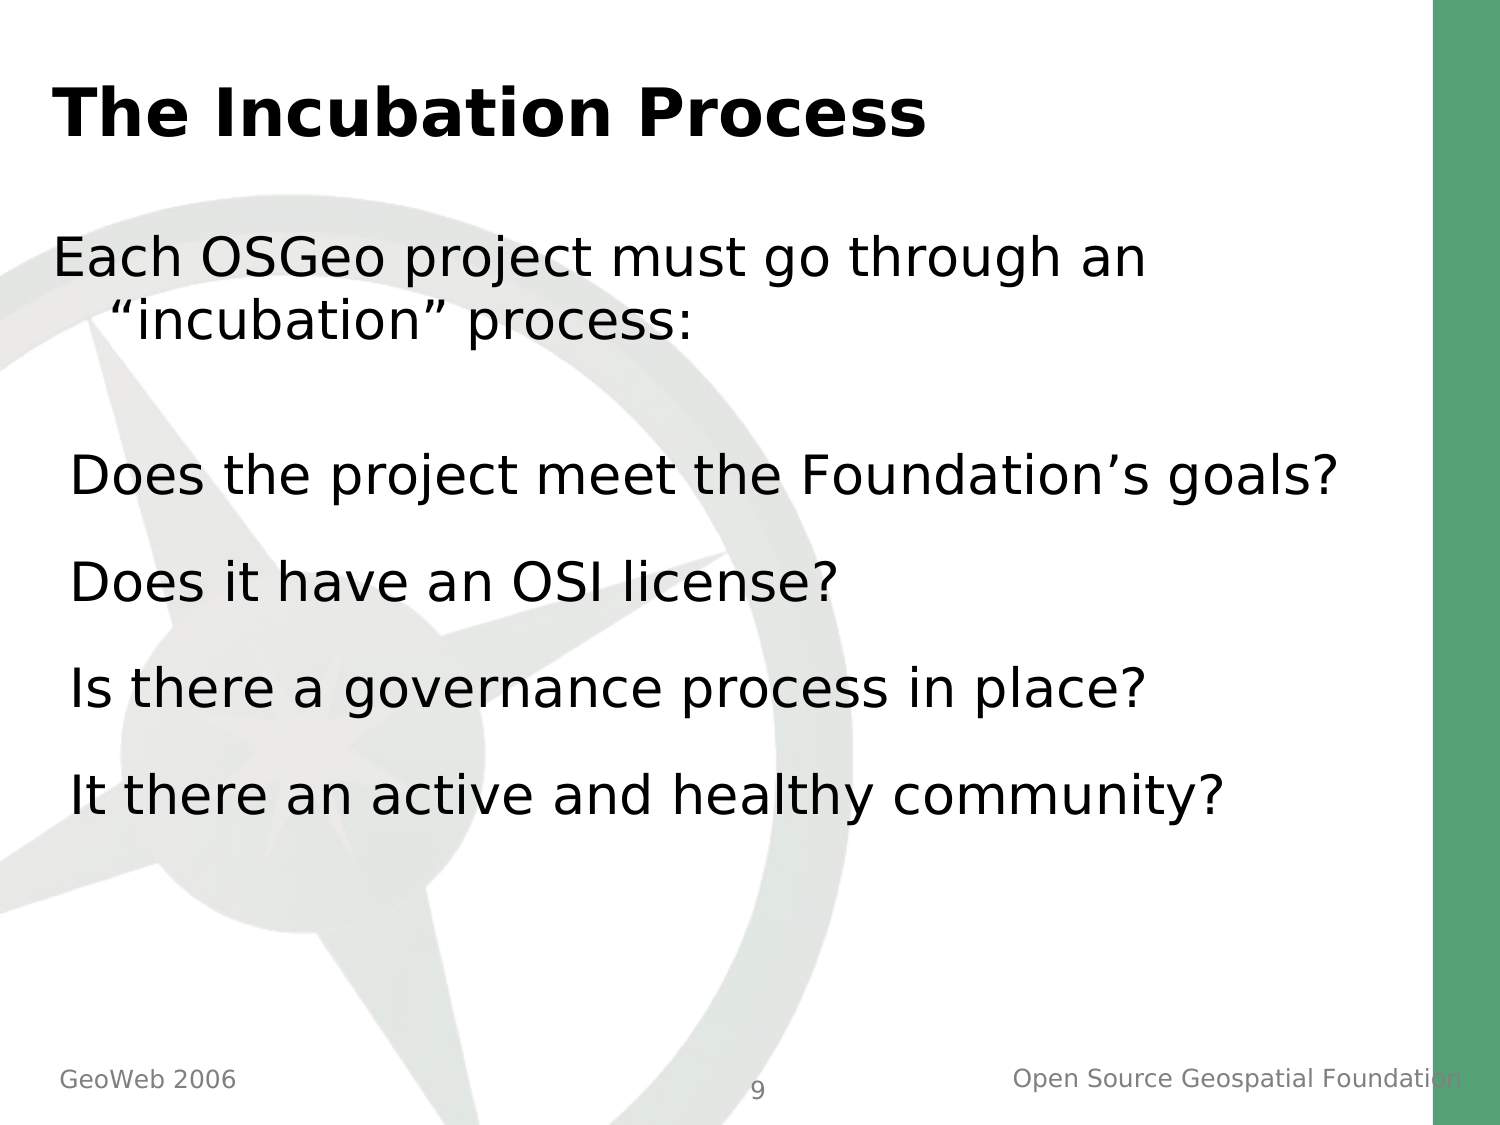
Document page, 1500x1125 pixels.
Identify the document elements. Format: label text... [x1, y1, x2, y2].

title The Incubation Process [52, 22, 1313, 210]
list Each OSGeo project must go through an “incubation” process: Does the project meet the Foundation’s goals? Does it have an OSI license? Is there a governance process in place? It there an active and healthy community? [52, 226, 1388, 1045]
picture [0, 174, 925, 1125]
